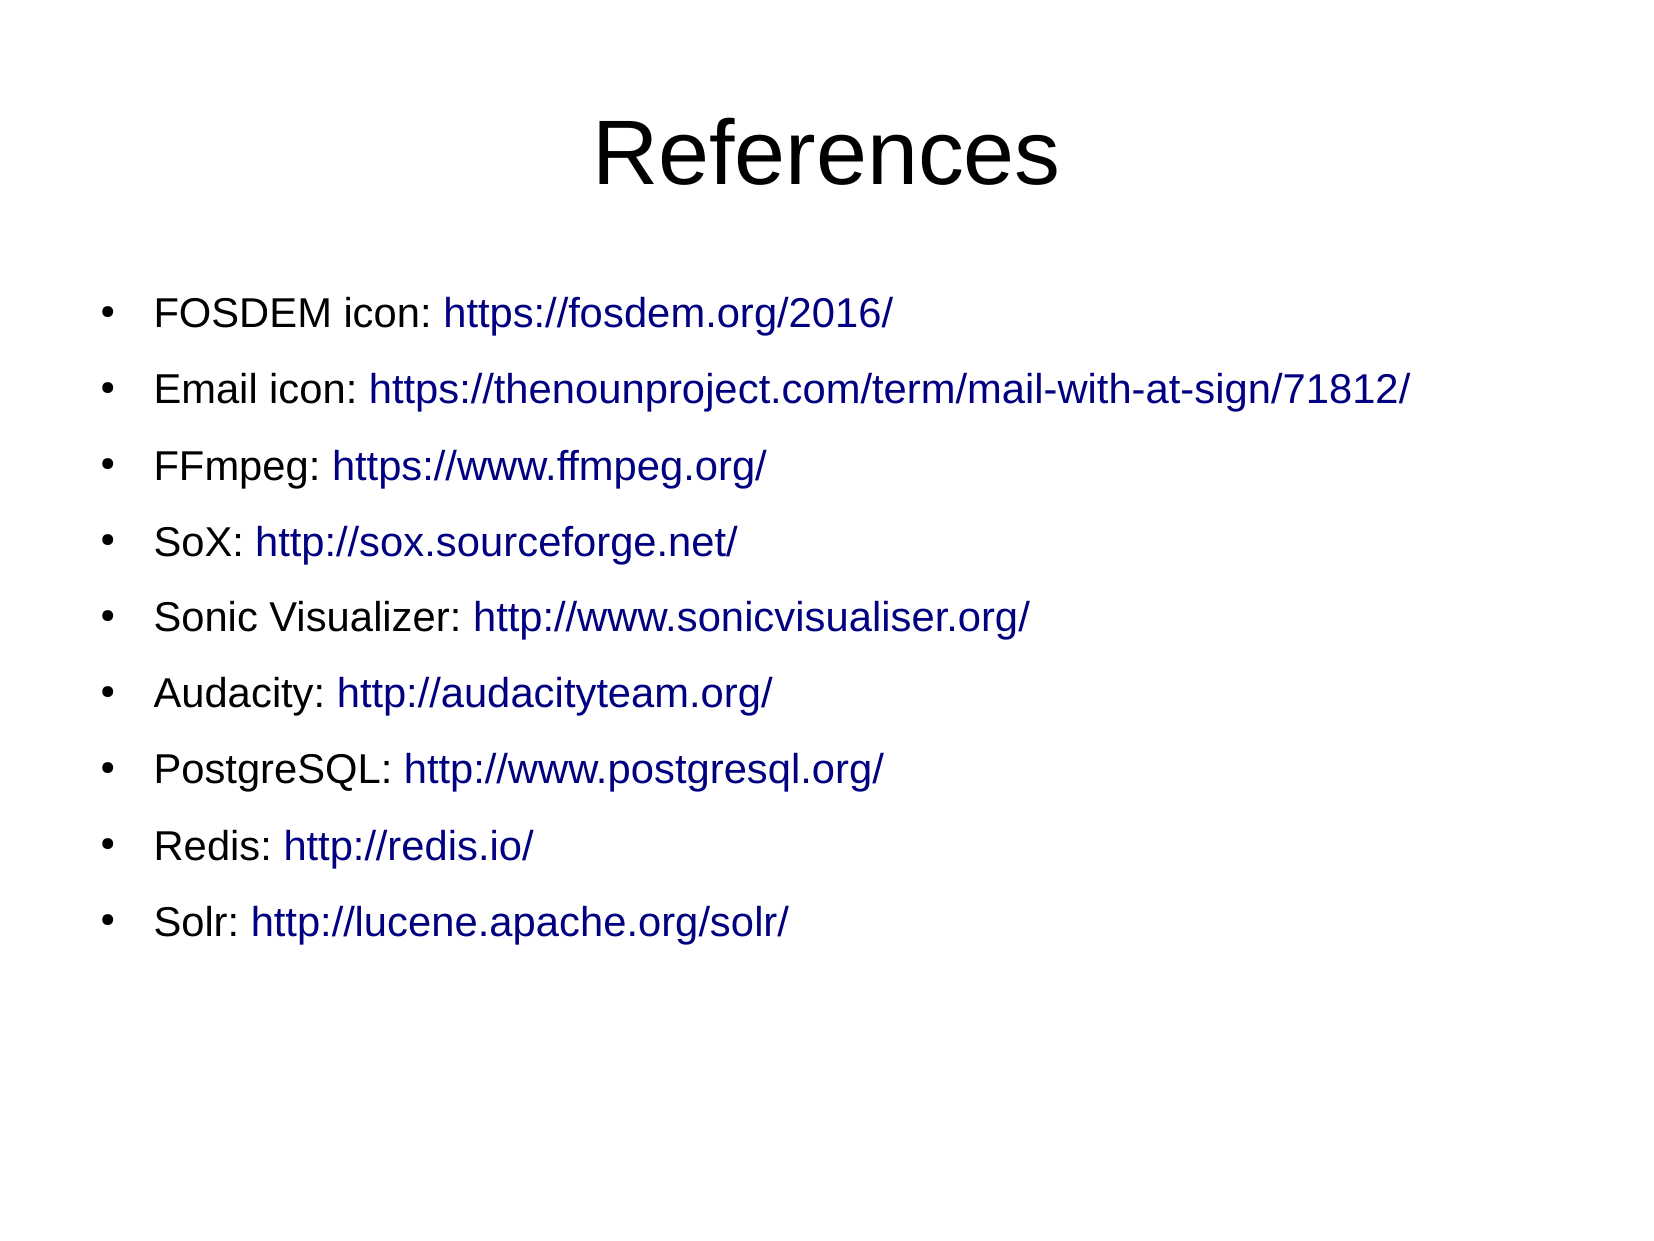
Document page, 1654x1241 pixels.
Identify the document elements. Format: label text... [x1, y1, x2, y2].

title References [82, 49, 1571, 257]
list FOSDEM icon: https://fosdem.org/2016/ Email icon: https://thenounproject.com/term/mail-with-at-sign/71812/ FFmpeg: https://www.ffmpeg.org/ SoX: http://sox.sourceforge.net/ Sonic Visualizer: http://www.sonicvisualiser.org/ Audacity: http://audacityteam.org/ PostgreSQL: http://www.postgresql.org/ Redis: http://redis.io/ Solr: http://lucene.apache.org/solr/ [82, 290, 1571, 1010]
